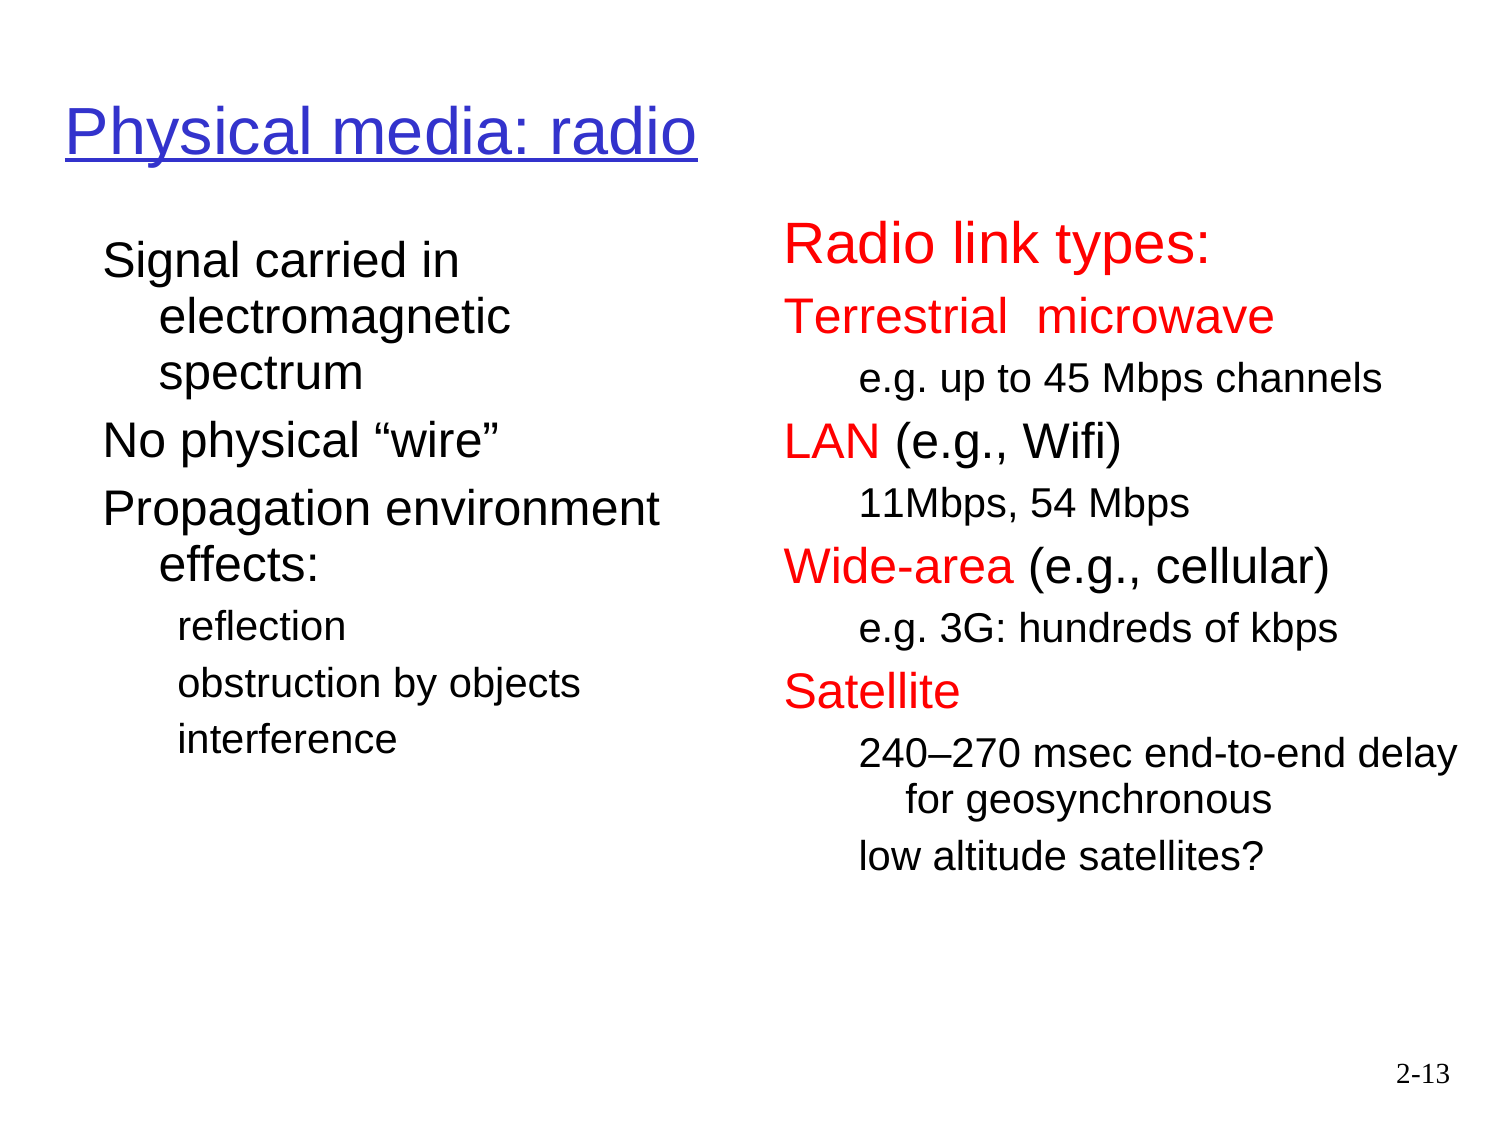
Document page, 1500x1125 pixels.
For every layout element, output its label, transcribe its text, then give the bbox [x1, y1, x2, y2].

title Physical media: radio [49, 37, 1425, 225]
text_box Radio link types: Terrestrial microwave e.g. up to 45 Mbps channels LAN (e.g., Wifi) 11Mbps, 54 Mbps Wide-area (e.g., cellular) e.g. 3G: hundreds of kbps Satellite 240–270 msec end-to-end delay for geosynchronous low altitude satellites? [768, 203, 1477, 768]
list Signal carried in electromagnetic spectrum No physical “wire” Propagation environment effects: reflection obstruction by objects interference [87, 224, 738, 1026]
